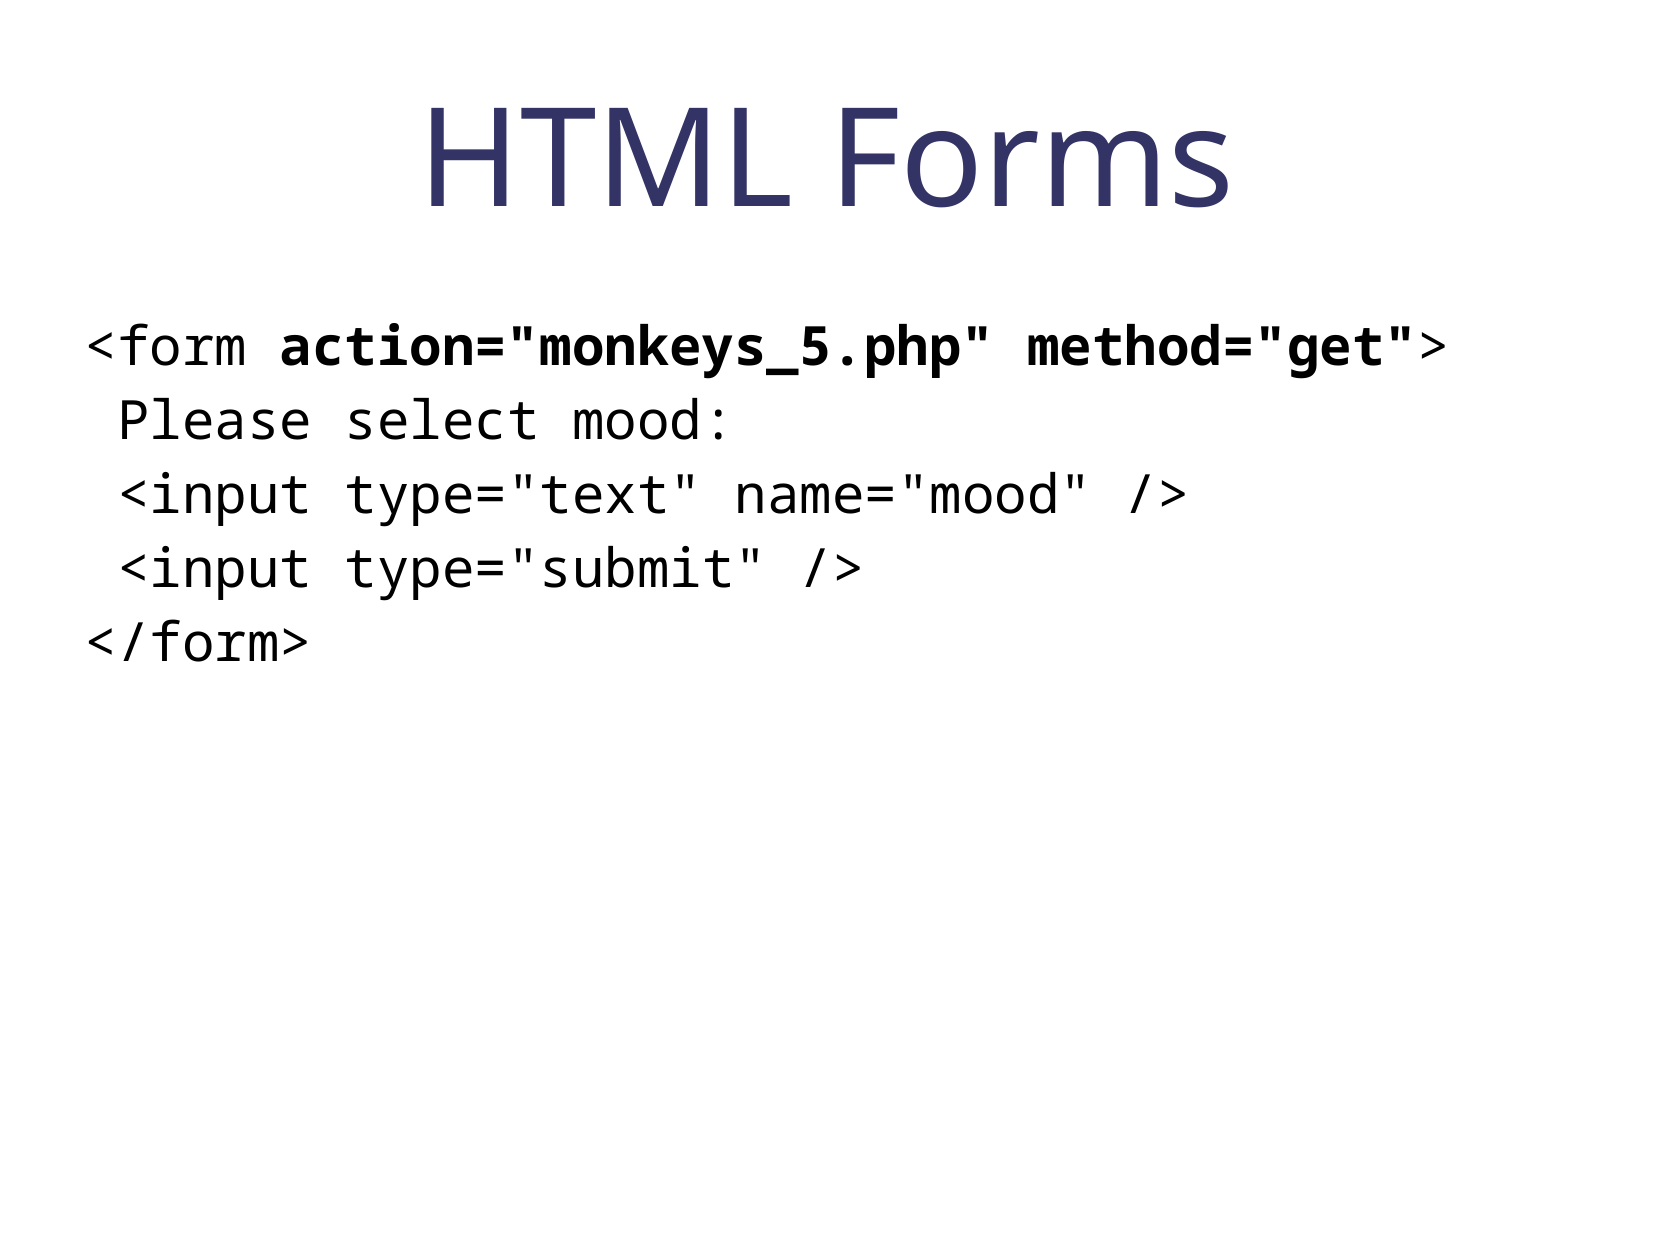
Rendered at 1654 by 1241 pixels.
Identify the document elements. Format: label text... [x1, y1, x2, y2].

text_box <form action="monkeys_5.php" method="get"> Please select mood: <input type="text" name="mood" /> <input type="submit" /> </form> [37, 300, 1654, 677]
title HTML Forms [82, 56, 1571, 250]
